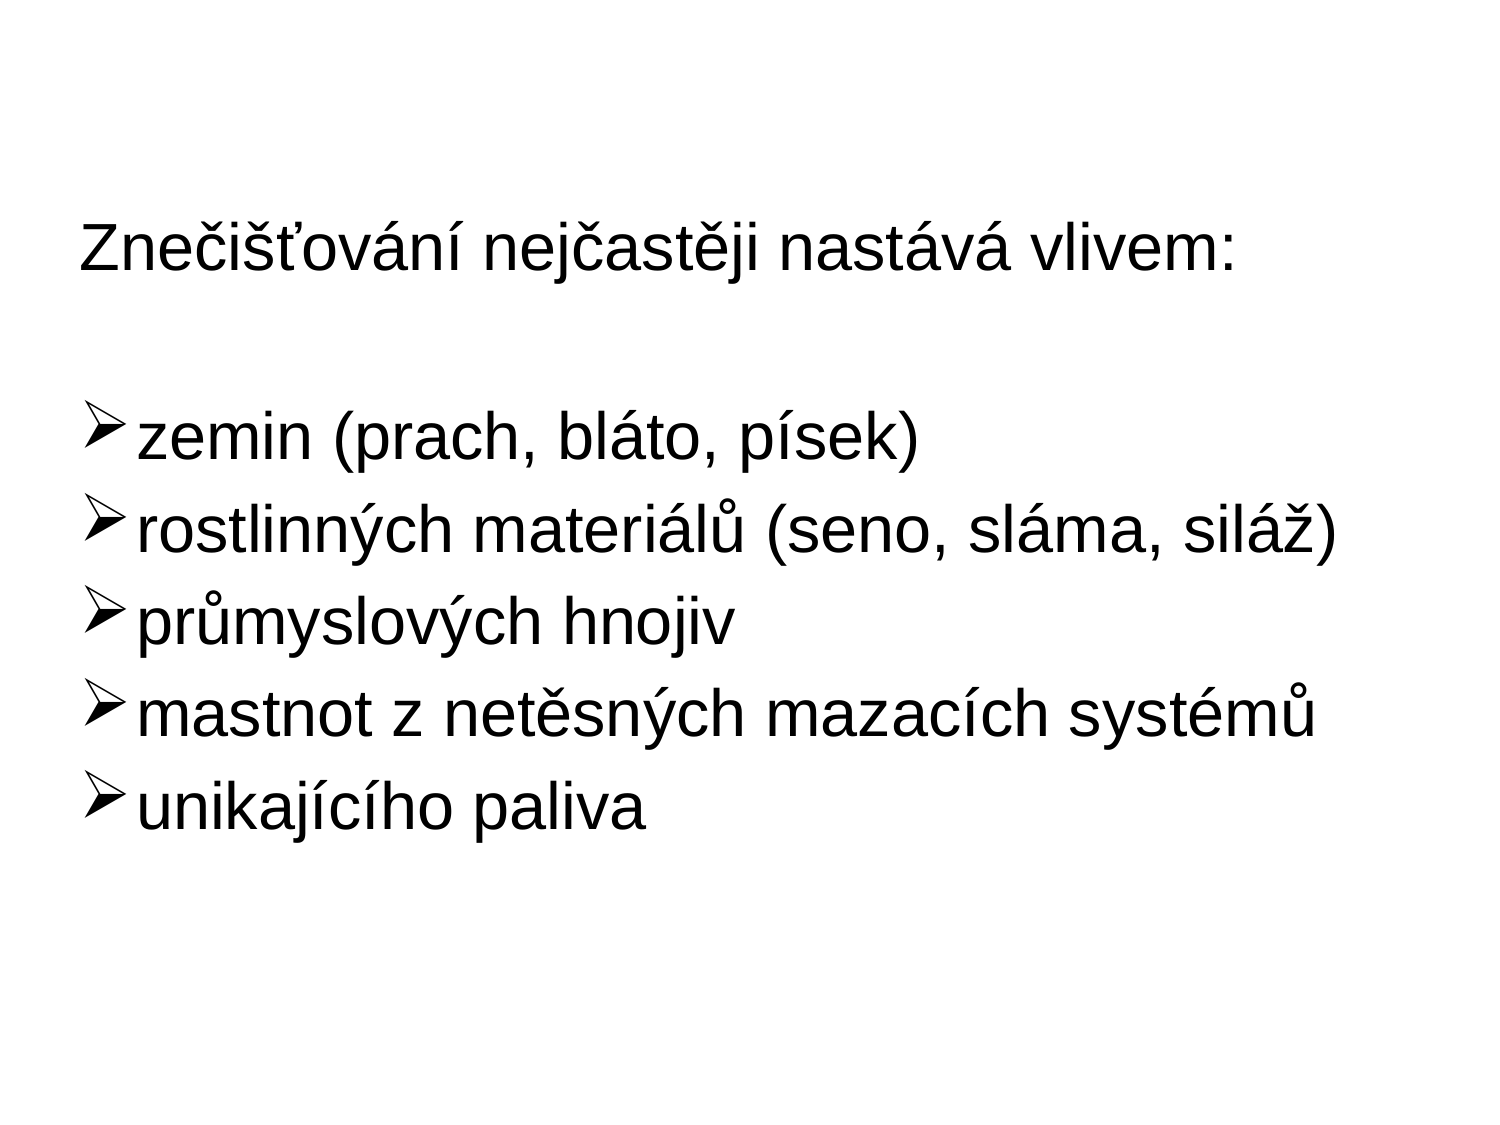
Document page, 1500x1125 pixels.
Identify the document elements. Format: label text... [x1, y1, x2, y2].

list Znečišťování nejčastěji nastává vlivem: zemin (prach, bláto, písek) rostlinných materiálů (seno, sláma, siláž) průmyslových hnojiv mastnot z netěsných mazacích systémů unikajícího paliva [64, 196, 1415, 947]
